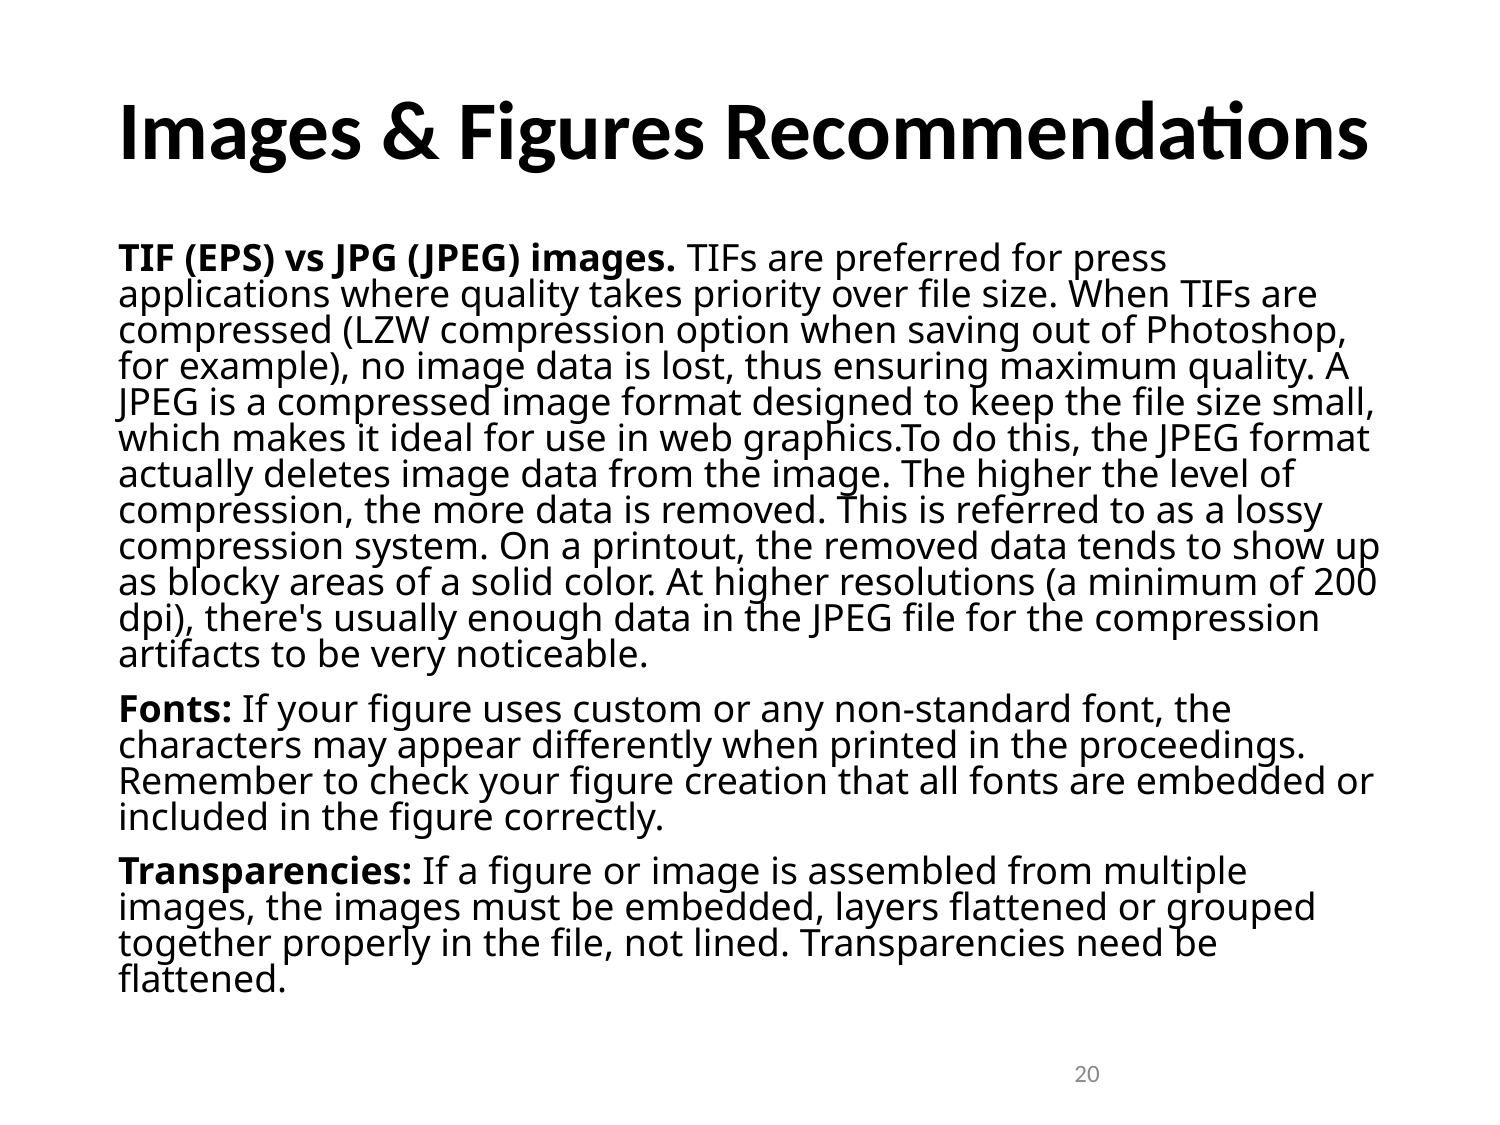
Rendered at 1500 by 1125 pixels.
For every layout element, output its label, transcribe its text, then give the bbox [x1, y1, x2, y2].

text_box 21 [1059, 1042, 1397, 1103]
list TIF (EPS) vs JPG (JPEG) images. TIFs are preferred for press applications where quality takes priority over file size. When TIFs are compressed (LZW compression option when saving out of Photoshop, for example), no image data is lost, thus ensuring maximum quality. A JPEG is a compressed image format designed to keep the file size small, which makes it ideal for use in web graphics.To do this, the JPEG format actually deletes image data from the image. The higher the level of compression, the more data is removed. This is referred to as a lossy compression system. On a printout, the removed data tends to show up as blocky areas of a solid color. At higher resolutions (a minimum of 200 dpi), there's usually enough data in the JPEG file for the compression artifacts to be very noticeable. Fonts: If your figure uses custom or any non-standard font, the characters may appear differently when printed in the proceedings. Remember to check your figure creation that all fonts are embedded or included in the figure correctly. Transparencies: If a figure or image is assembled from multiple images, the images must be embedded, layers flattened or grouped together properly in the file, not lined. Transparencies need be flattened. [103, 234, 1397, 1014]
title Images & Figures Recommendations [103, 59, 1397, 207]
